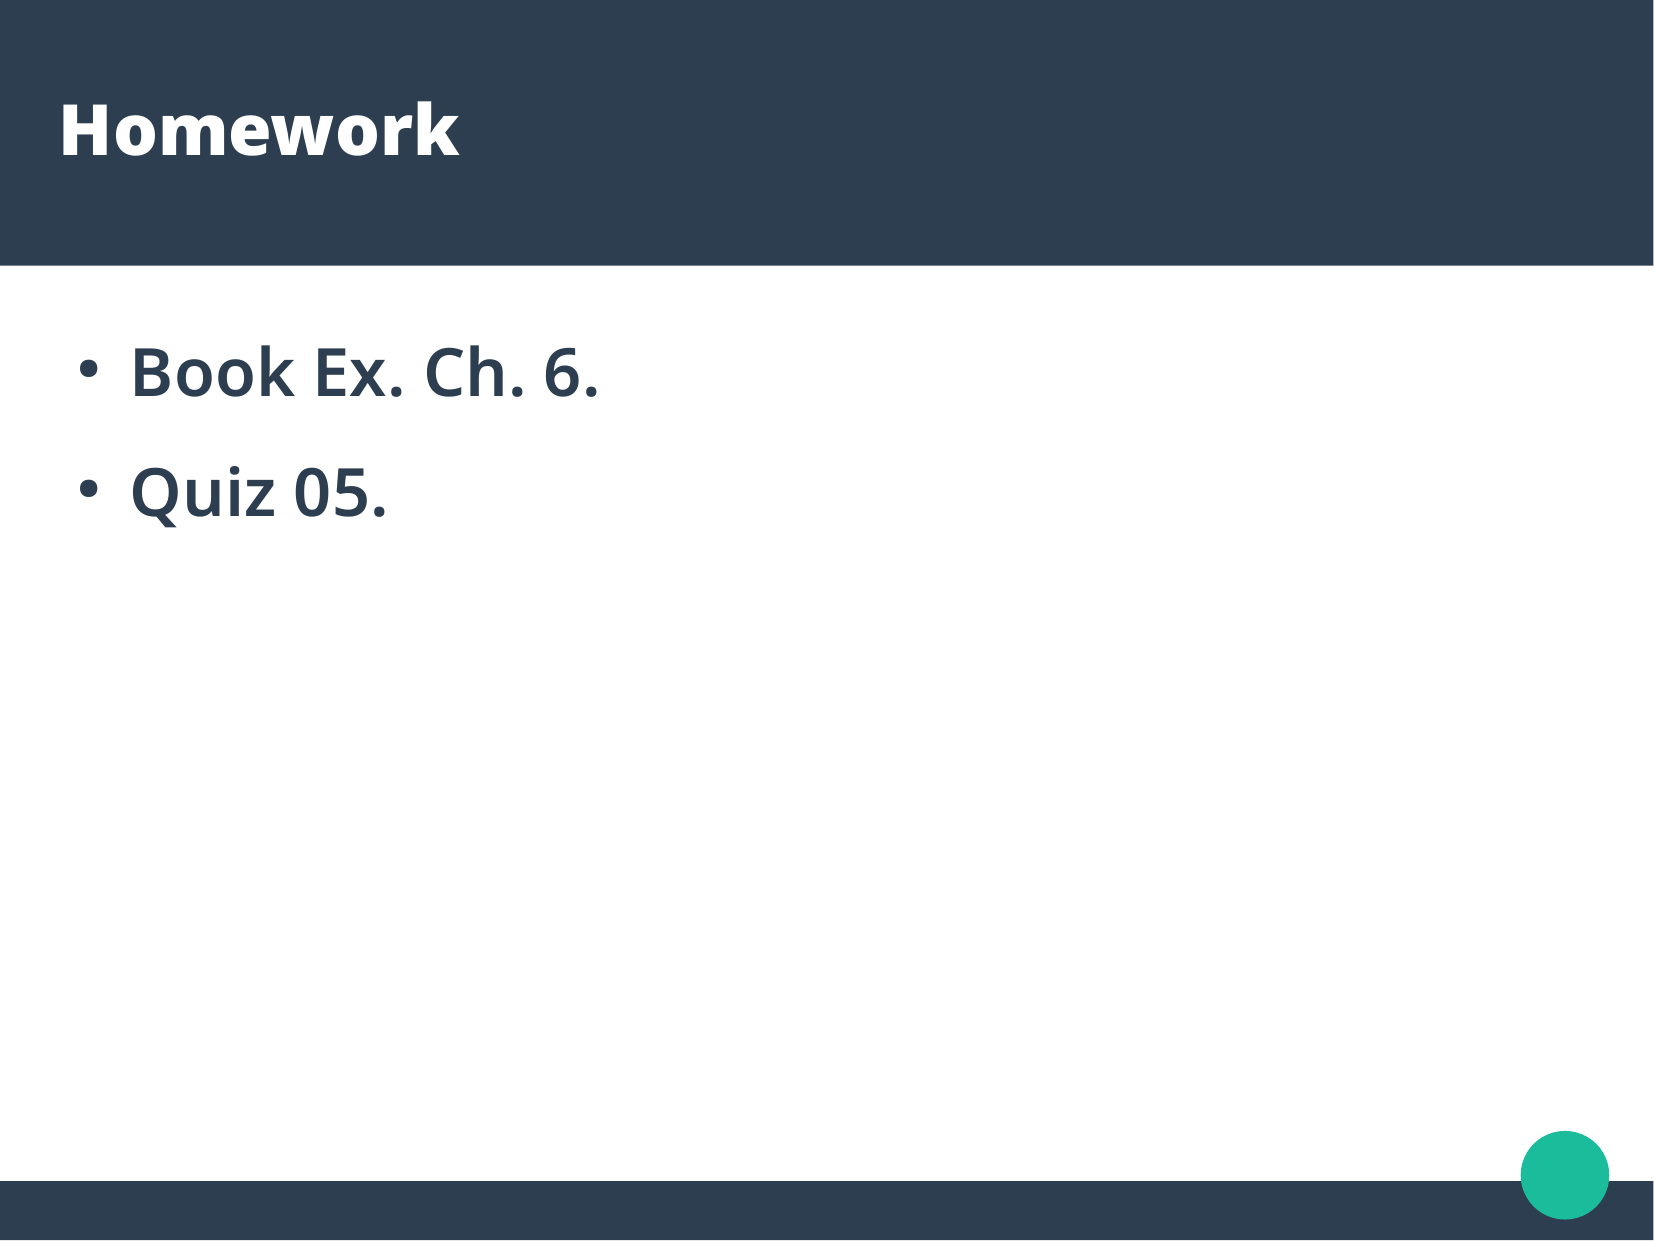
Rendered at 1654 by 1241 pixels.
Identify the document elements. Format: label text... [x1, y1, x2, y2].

title Homework [59, 49, 1595, 207]
list Book Ex. Ch. 6. Quiz 05. [59, 324, 1595, 1152]
